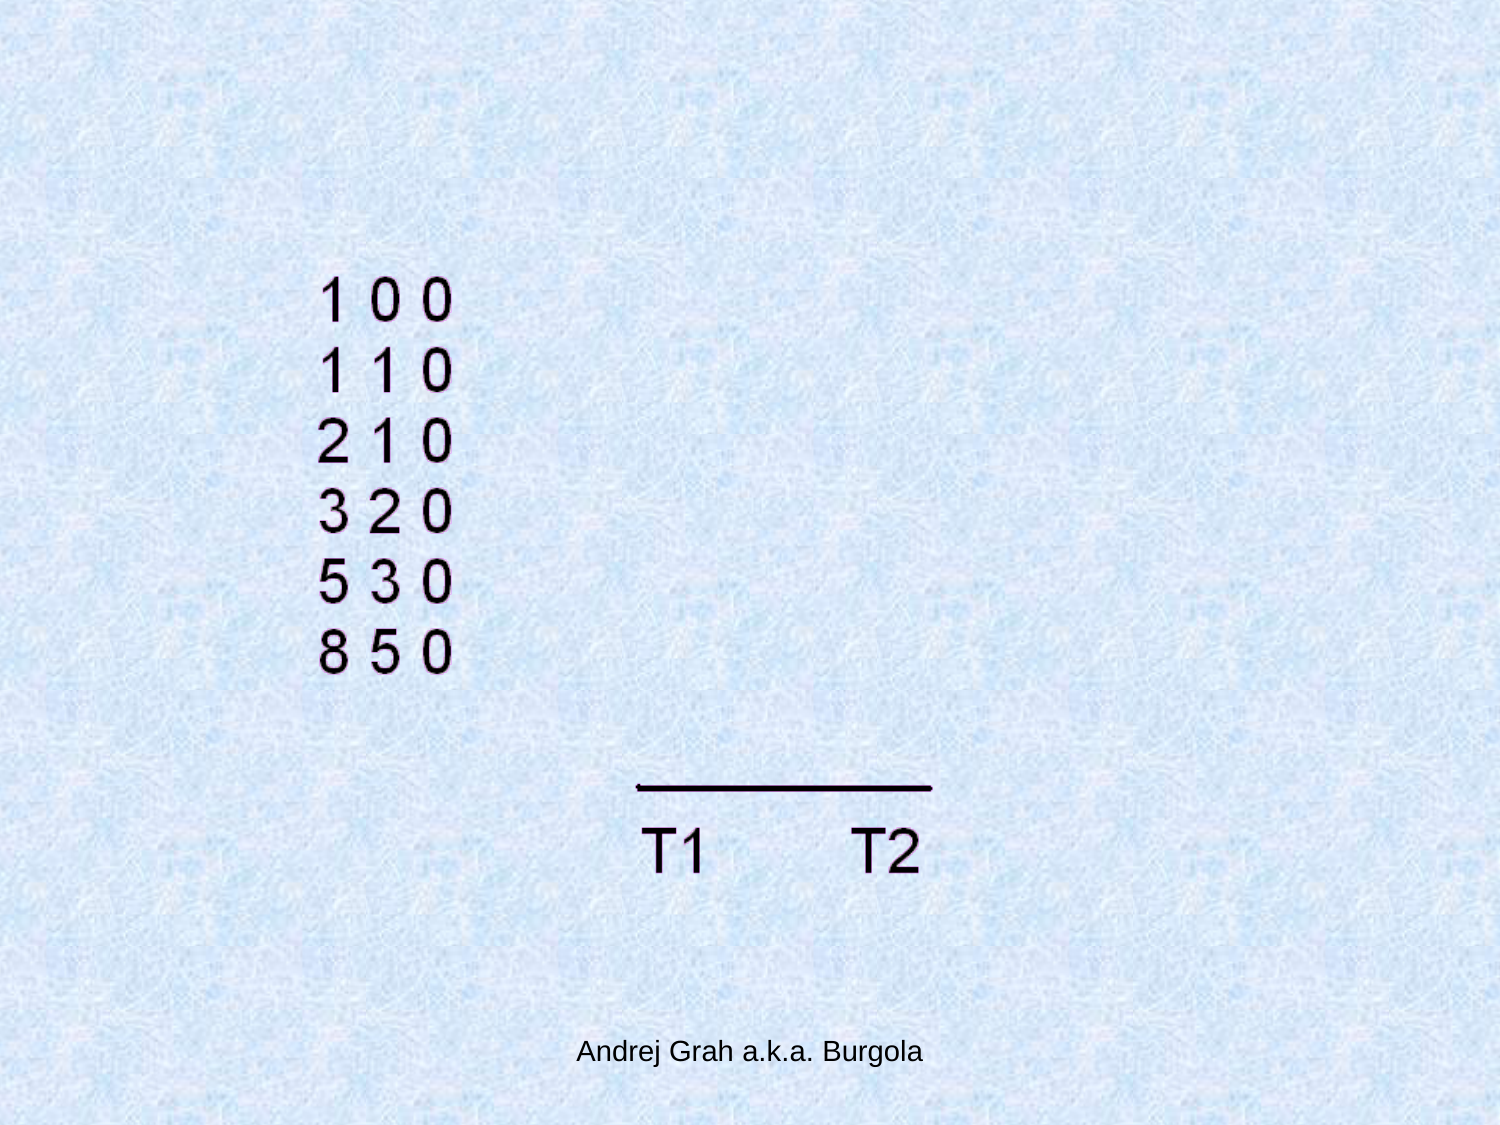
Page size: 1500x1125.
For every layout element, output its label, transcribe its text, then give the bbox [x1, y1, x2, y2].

picture [0, 0, 1500, 1125]
text_box Andrej Grah a.k.a. Burgola [512, 1024, 988, 1103]
